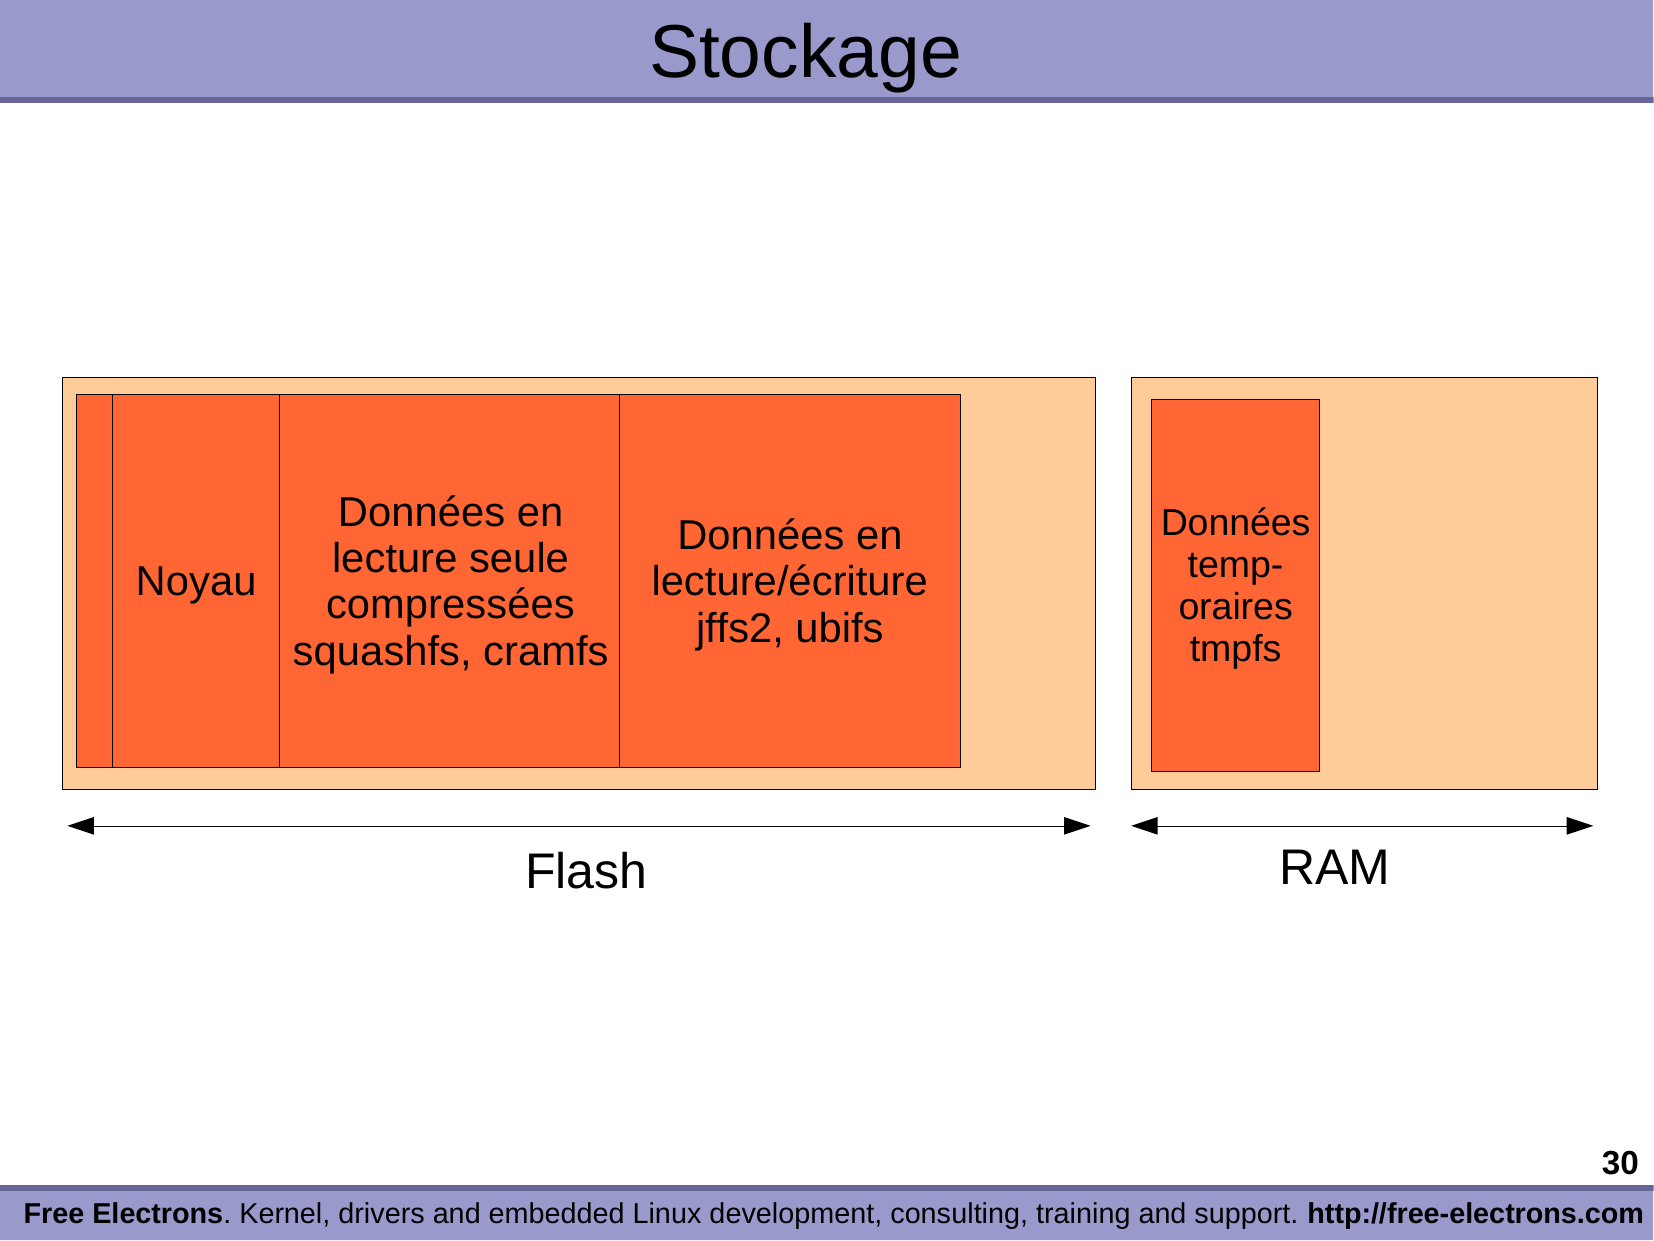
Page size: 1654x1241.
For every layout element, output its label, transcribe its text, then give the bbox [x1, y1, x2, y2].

title Stockage [60, 4, 1551, 98]
text_box Flash [525, 843, 674, 906]
text_box [1131, 377, 1598, 790]
text_box Données en lecture/écriture jffs2, ubifs [619, 394, 961, 768]
text_box [62, 377, 1096, 790]
text_box Noyau [112, 394, 279, 768]
text_box Données en lecture seule compressées squashfs, cramfs [279, 394, 619, 768]
text_box RAM [1279, 839, 1428, 902]
text_box Données temp- oraires tmpfs [1151, 399, 1320, 772]
